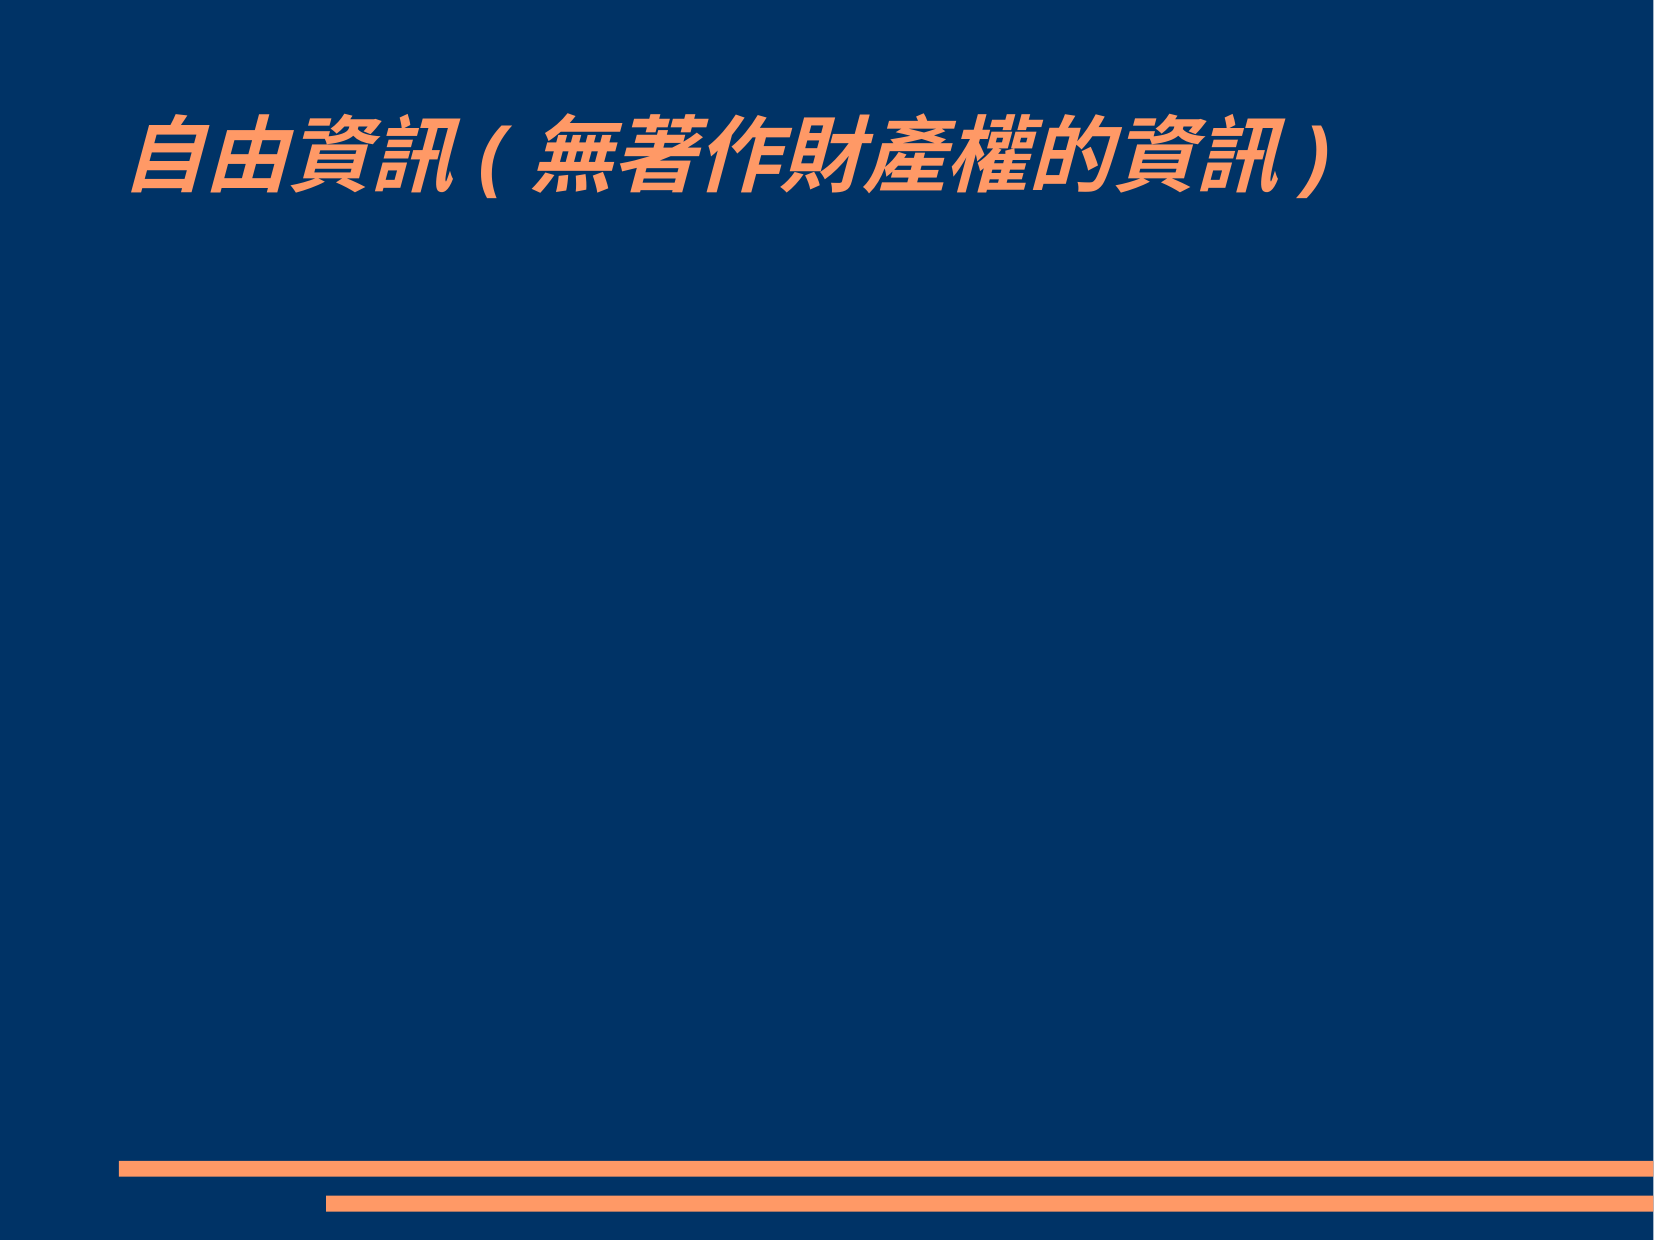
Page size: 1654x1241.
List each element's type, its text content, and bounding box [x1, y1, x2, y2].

title 自由資訊(無著作財產權的資訊) [121, 53, 1534, 246]
